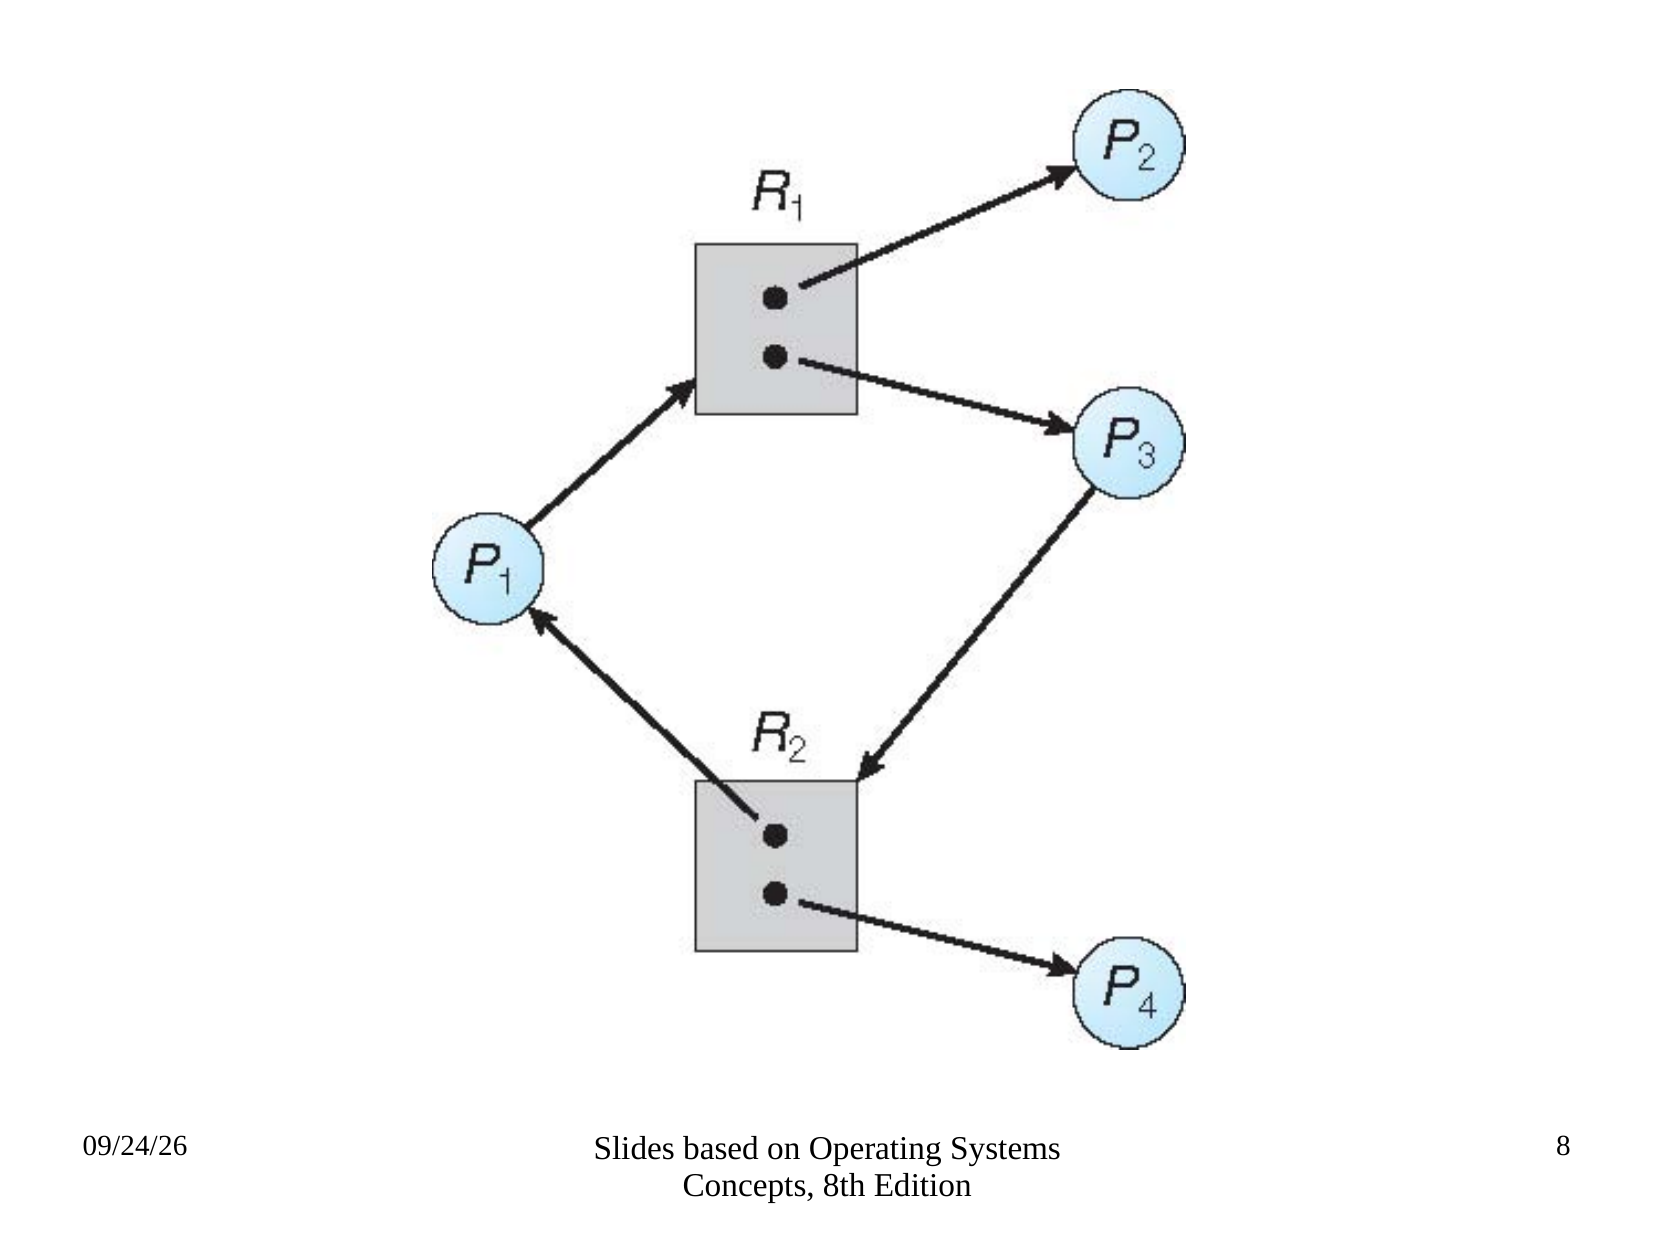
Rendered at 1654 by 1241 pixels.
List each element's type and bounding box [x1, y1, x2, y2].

picture [432, 89, 1186, 1050]
